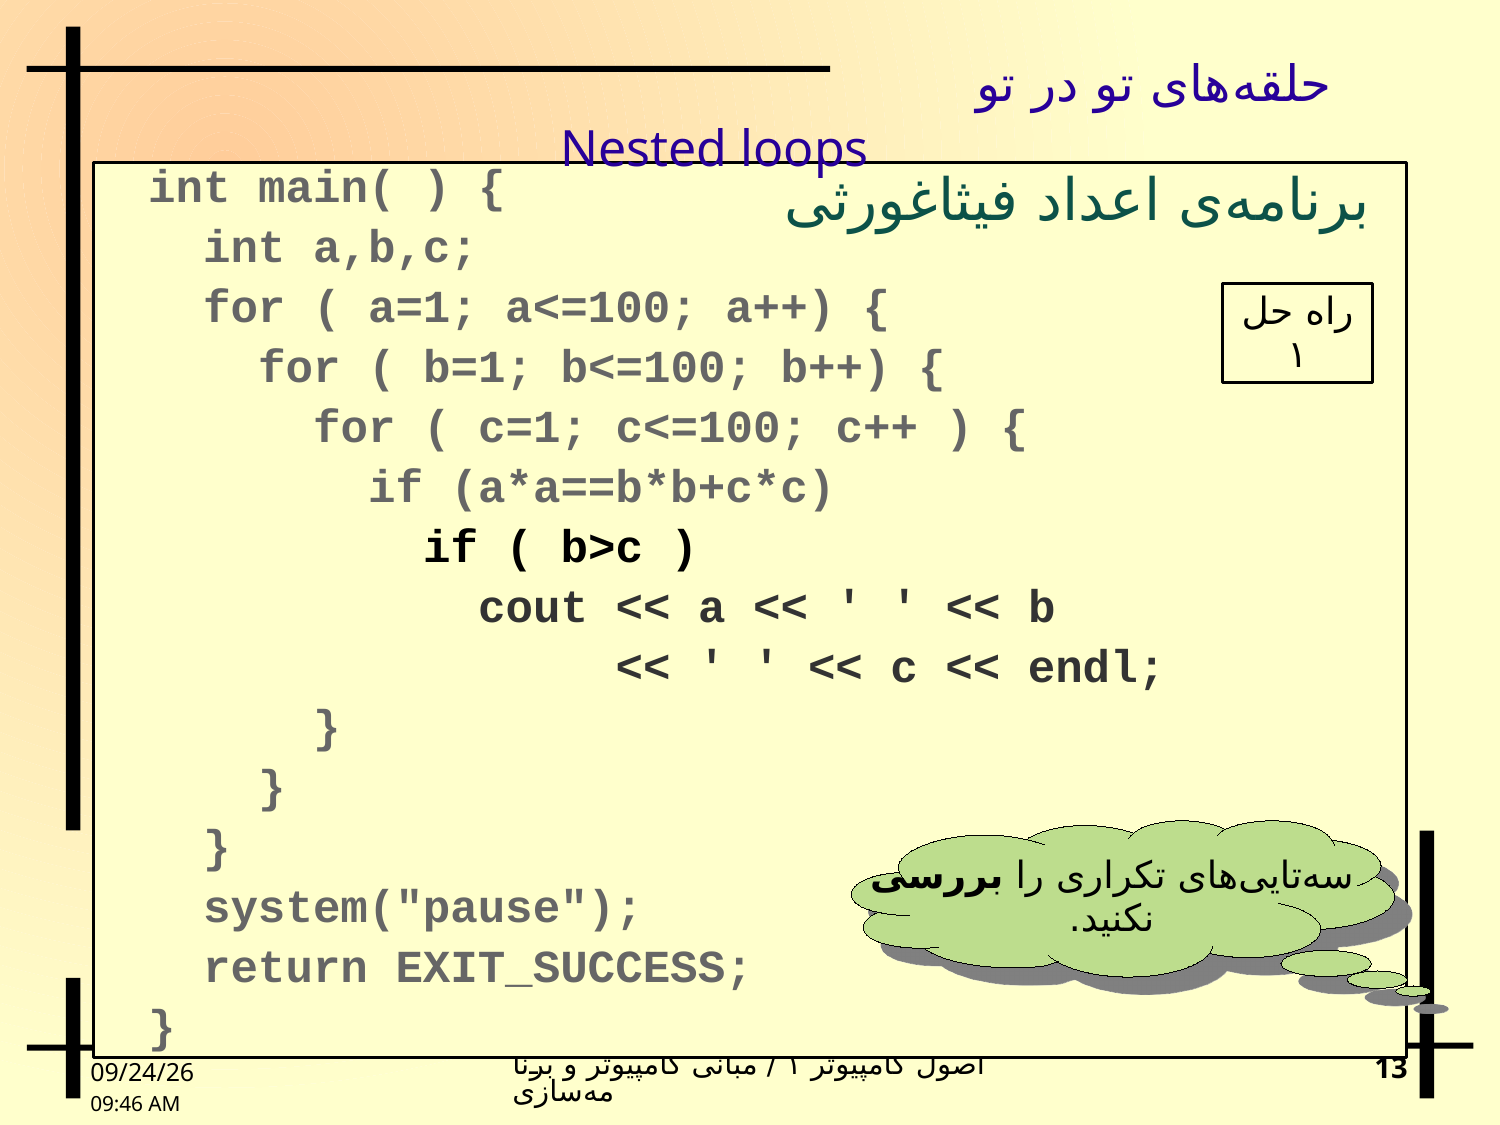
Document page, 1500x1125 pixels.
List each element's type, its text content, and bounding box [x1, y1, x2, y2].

list برنامه‌ی اعداد فیثاغورثی [105, 166, 1423, 279]
text_box سه‌تایی‌های تکراری را بررسی نکنید. [851, 820, 1395, 978]
list int main( ) { int a,b,c; for ( a=1; a<=100; a++) { for ( b=1; b<=100; b++) { for ( c=1; c<=100; c++ ) { if (a*a==b*b+c*c) if ( b>c ) cout << a << ' ' << b << ' ' << c << endl; } } } system("pause"); return EXIT_SUCCESS; } [93, 178, 1407, 1058]
text_box سه‌تایی‌های تکراری را بررسی نکنید. [1280, 950, 1408, 989]
title حلقه‌‌های تو در تو Nested loops [74, 58, 1356, 178]
text_box راه حل ۱ [1222, 283, 1373, 358]
